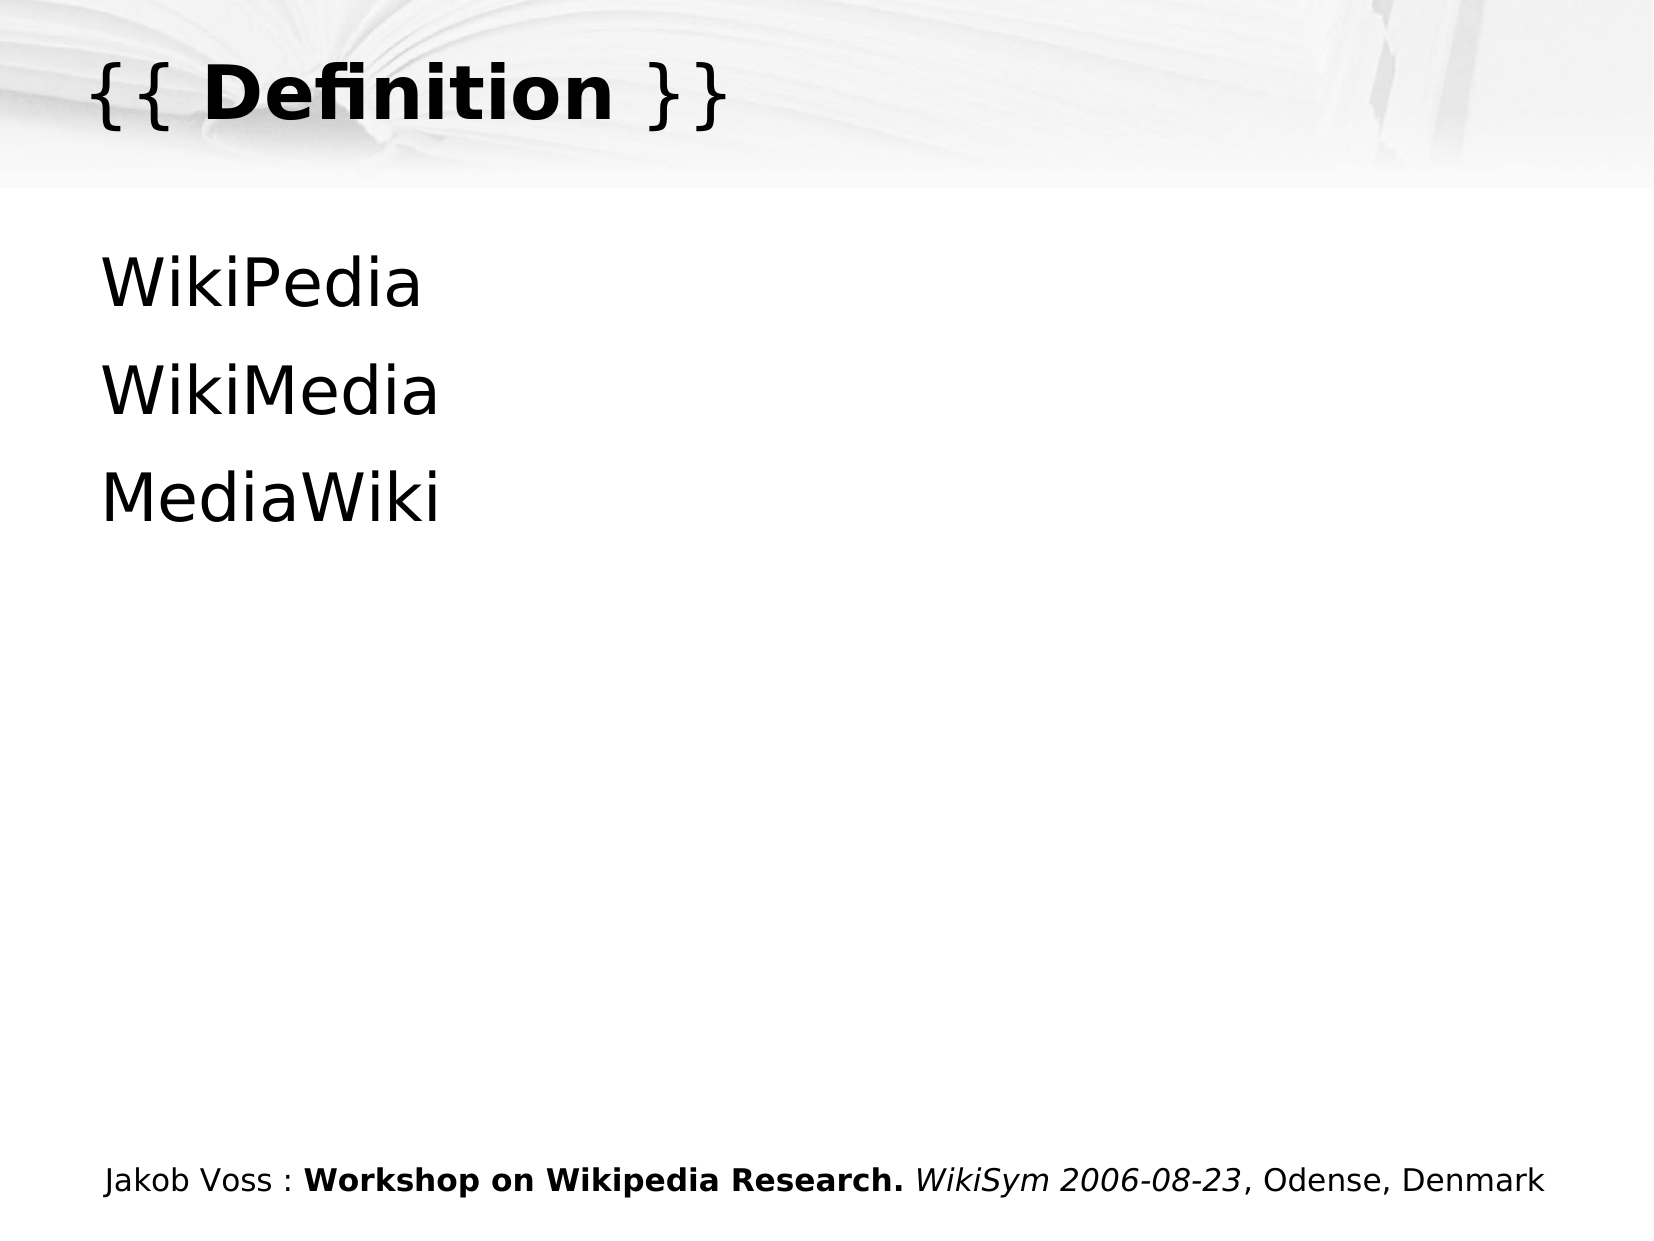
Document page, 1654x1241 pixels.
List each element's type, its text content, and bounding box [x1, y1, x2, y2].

list WikiPedia WikiMedia MediaWiki [82, 244, 1571, 1077]
picture [0, 0, 1654, 188]
title {{ Definition }} [82, 37, 1571, 151]
